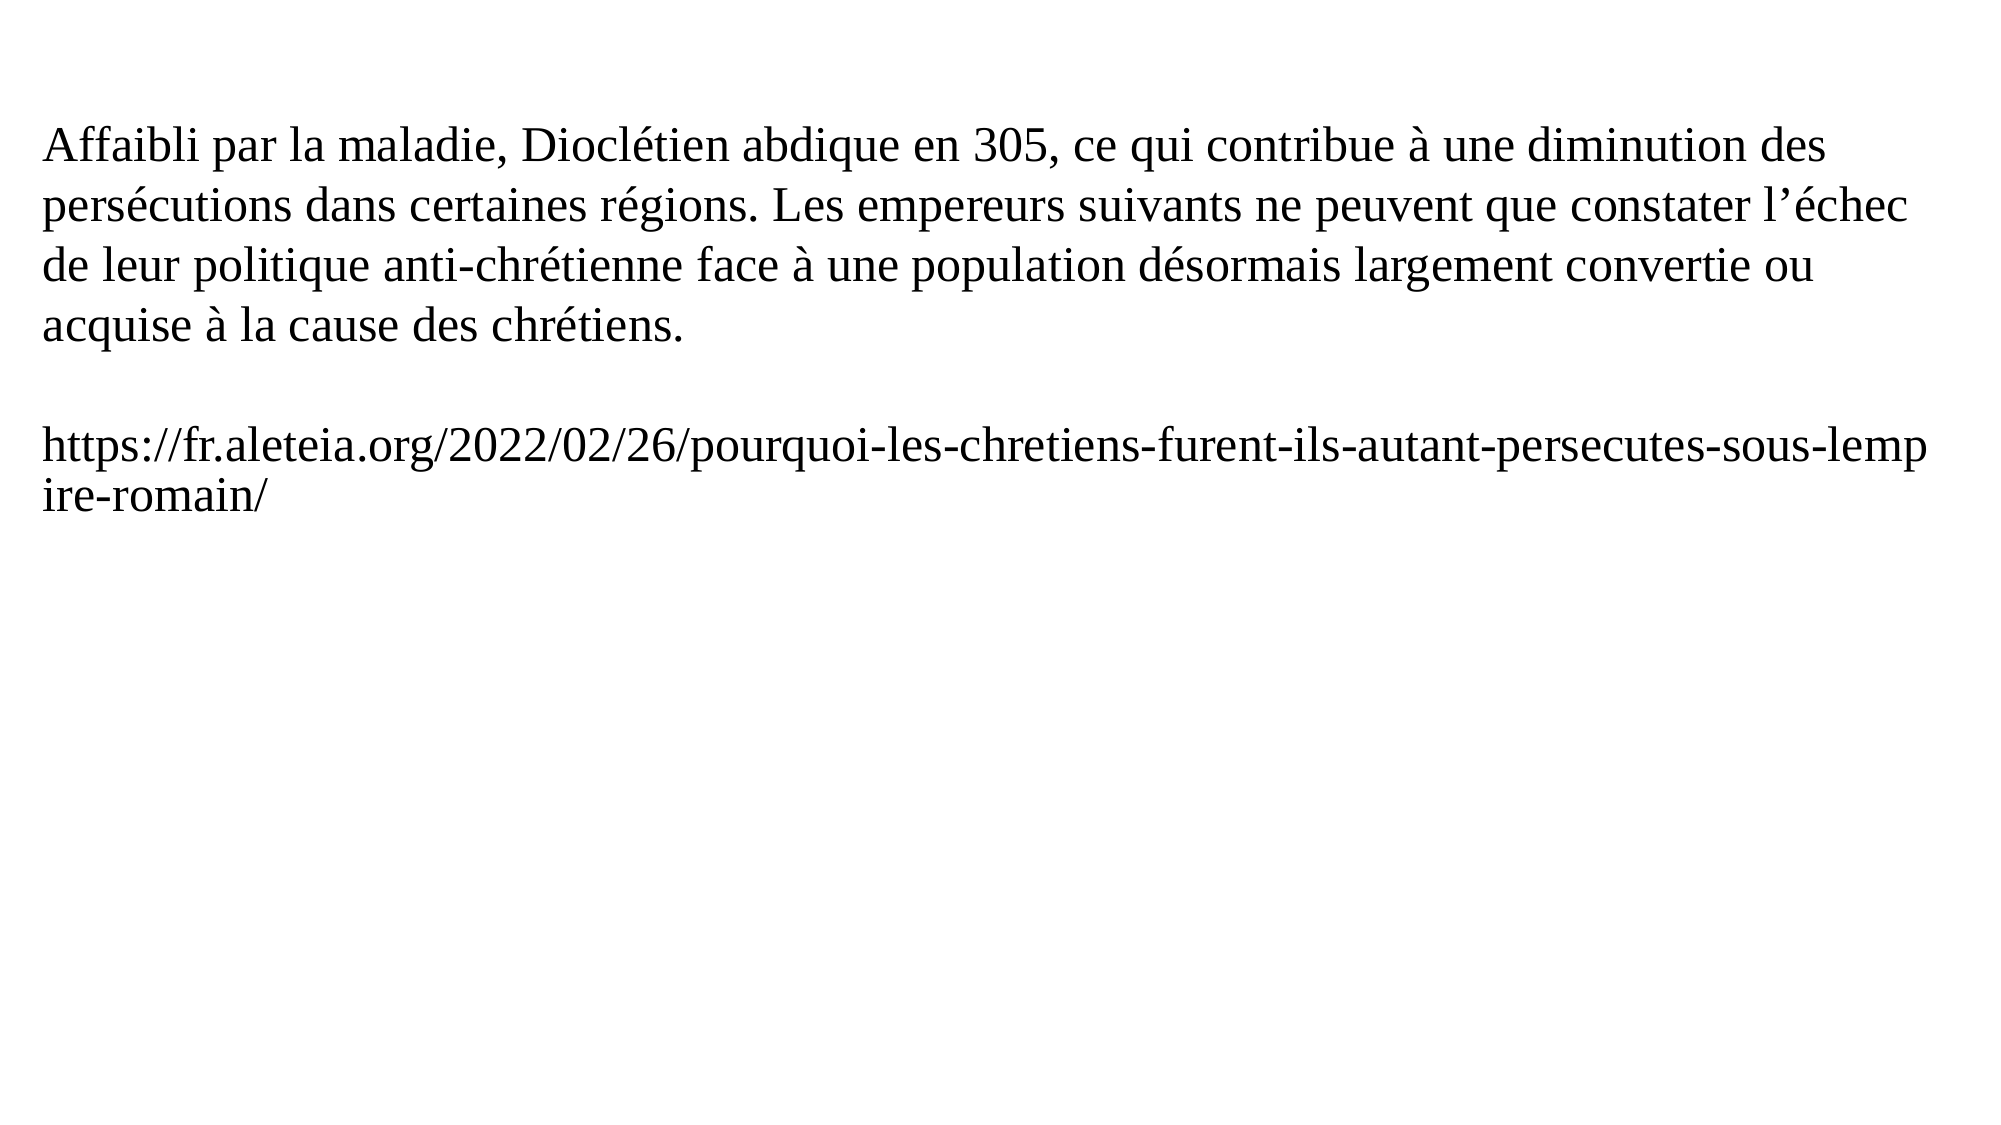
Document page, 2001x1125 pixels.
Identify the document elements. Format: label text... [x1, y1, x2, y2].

text_box Affaibli par la maladie, Dioclétien abdique en 305, ce qui contribue à une diminution des persécutions dans certaines régions. Les empereurs suivants ne peuvent que constater l’échec de leur politique anti-chrétienne face à une population désormais largement convertie ou acquise à la cause des chrétiens. https://fr.aleteia.org/2022/02/26/pourquoi-les-chretiens-furent-ils-autant-persecutes-sous-lempire-romain/ [27, 103, 1956, 544]
